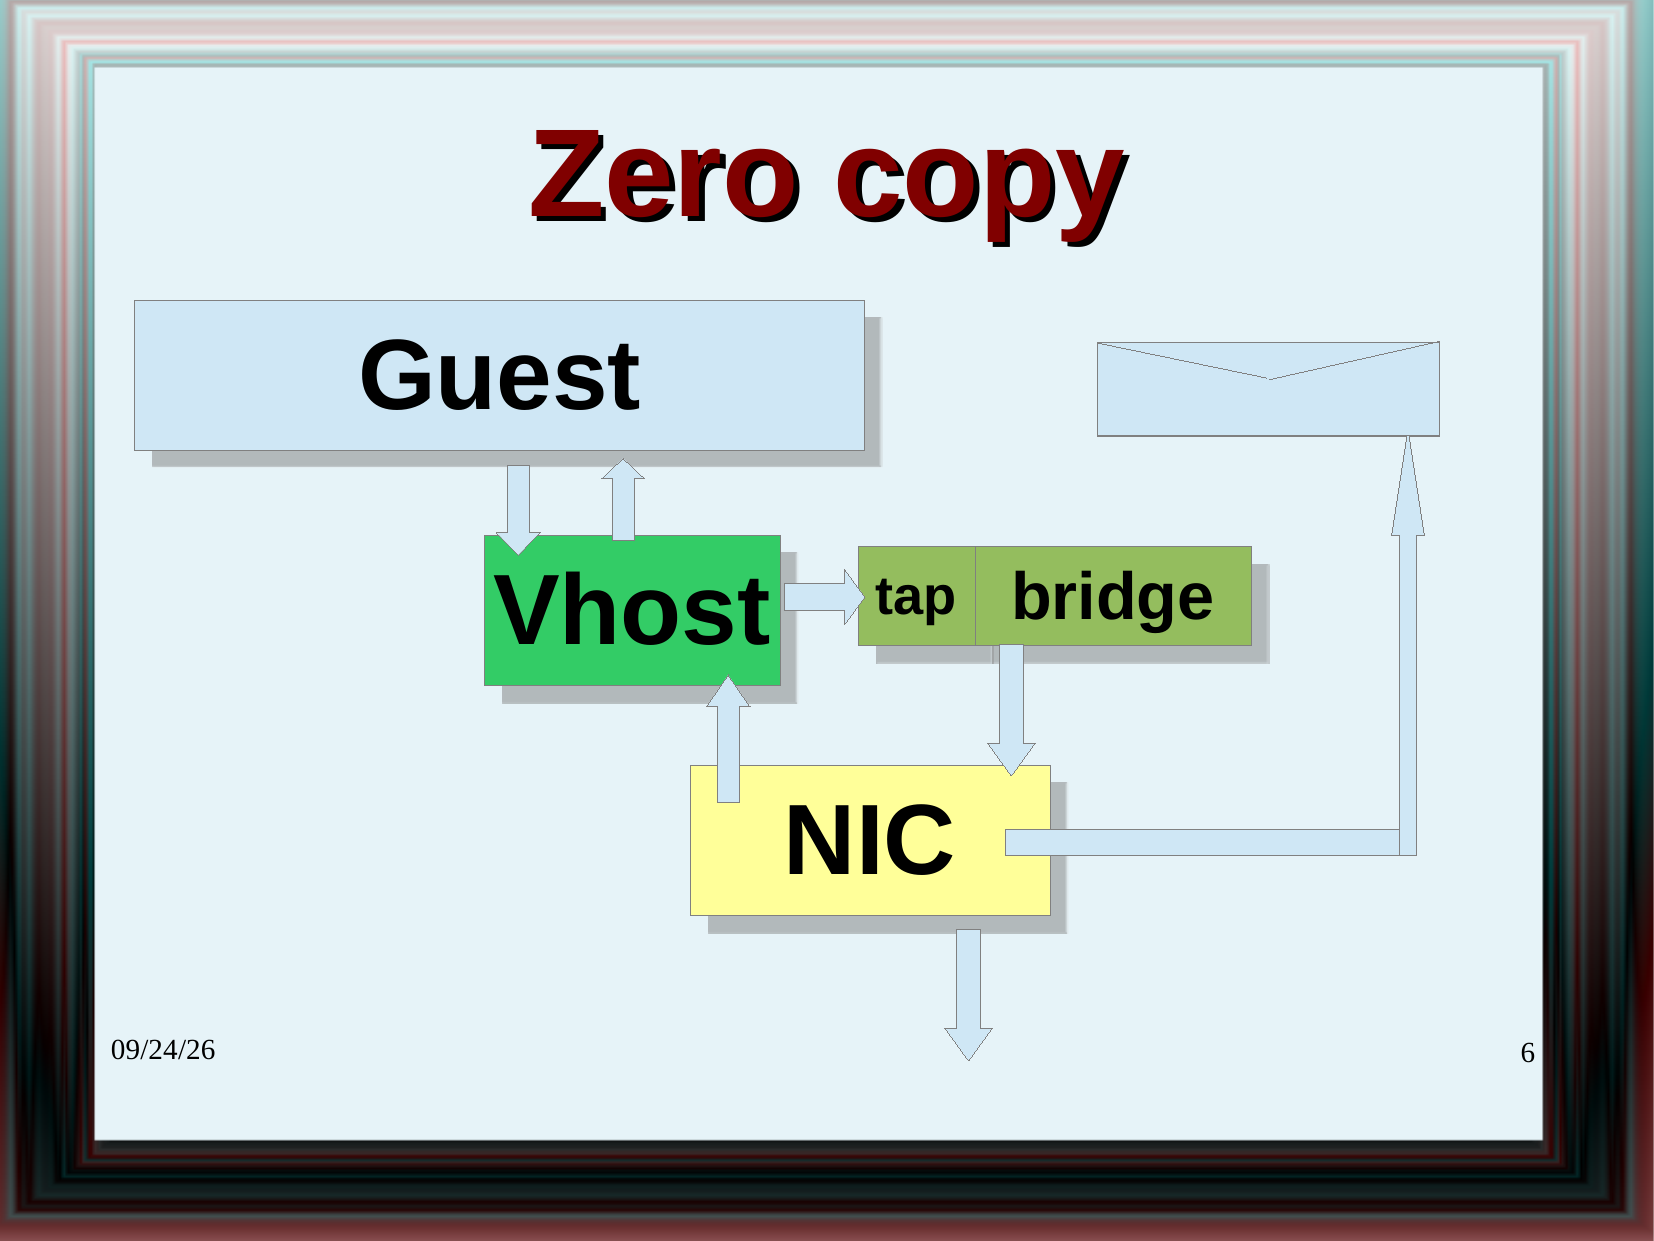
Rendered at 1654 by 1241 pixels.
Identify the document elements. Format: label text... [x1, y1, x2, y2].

text_box [496, 465, 541, 556]
text_box [784, 569, 865, 625]
text_box NIC [690, 765, 1051, 916]
text_box Guest [134, 300, 865, 451]
text_box tap [858, 546, 975, 646]
title Zero copy [118, 102, 1536, 243]
text_box [944, 929, 993, 1061]
text_box Vhost [484, 535, 781, 686]
text_box [1005, 342, 1440, 856]
text_box [601, 458, 645, 541]
picture [0, 0, 1654, 1241]
text_box [706, 674, 751, 803]
text_box [987, 644, 1036, 776]
text_box bridge [975, 546, 1252, 646]
